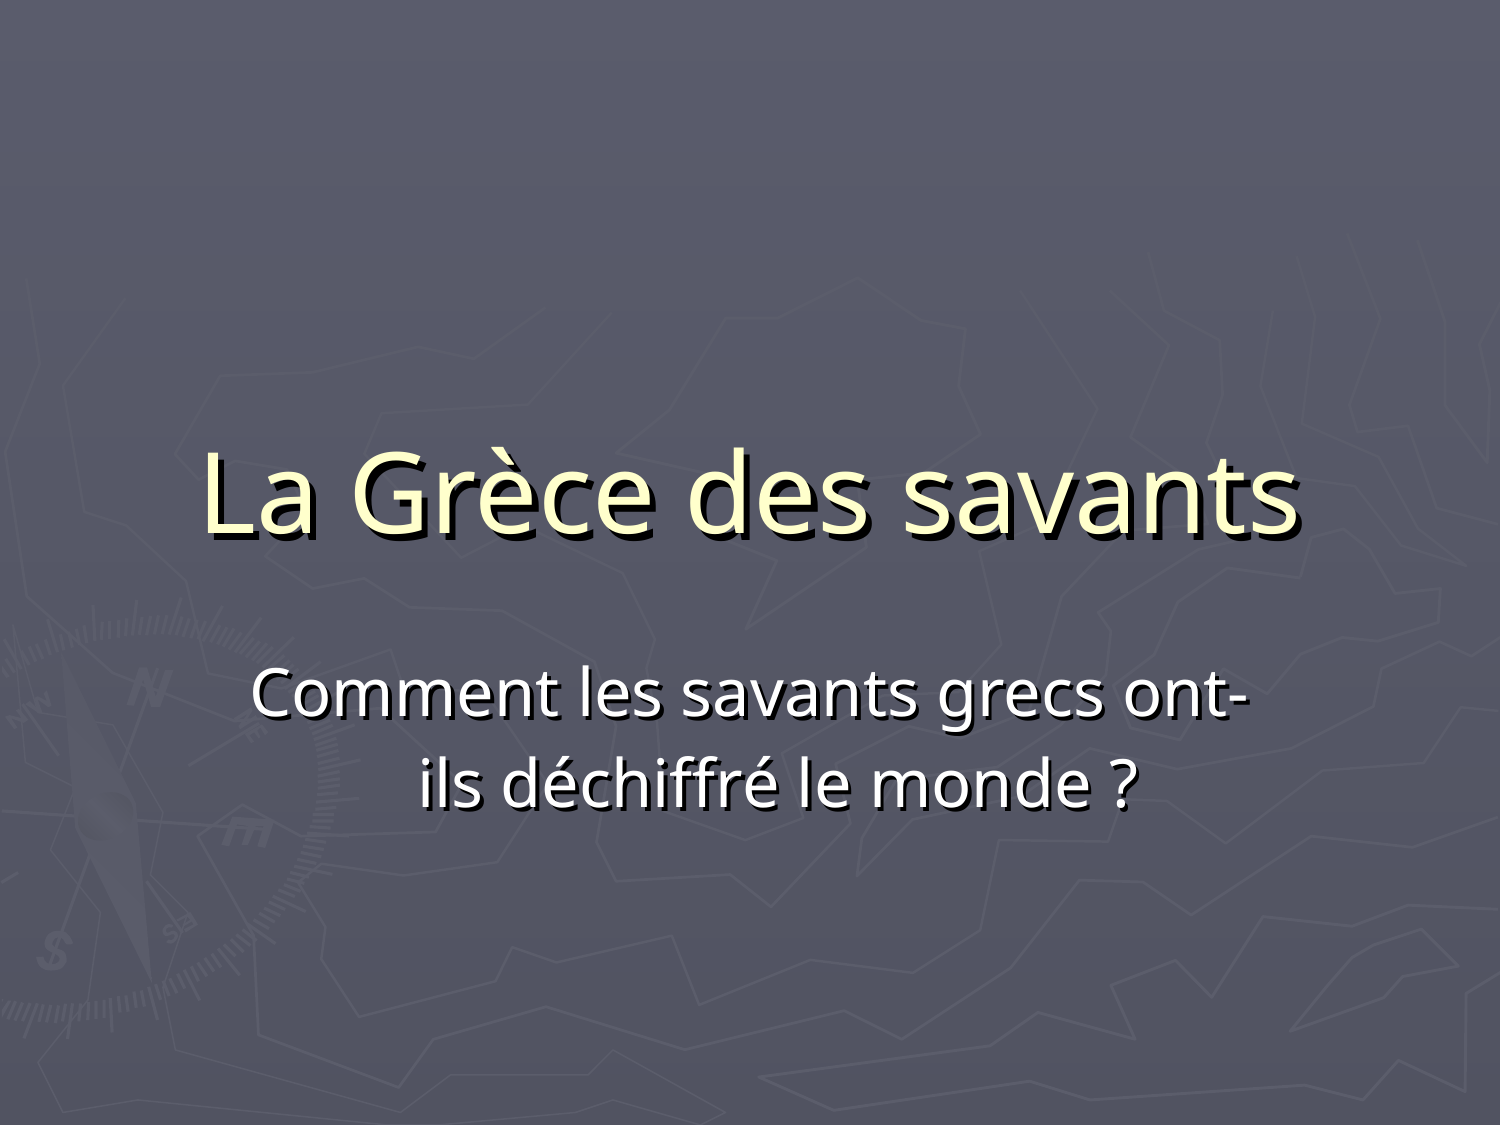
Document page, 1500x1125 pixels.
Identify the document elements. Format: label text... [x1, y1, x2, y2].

subtitle Comment les savants grecs ont-ils déchiffré le monde ? [225, 637, 1276, 926]
title La Grèce des savants [112, 289, 1388, 575]
